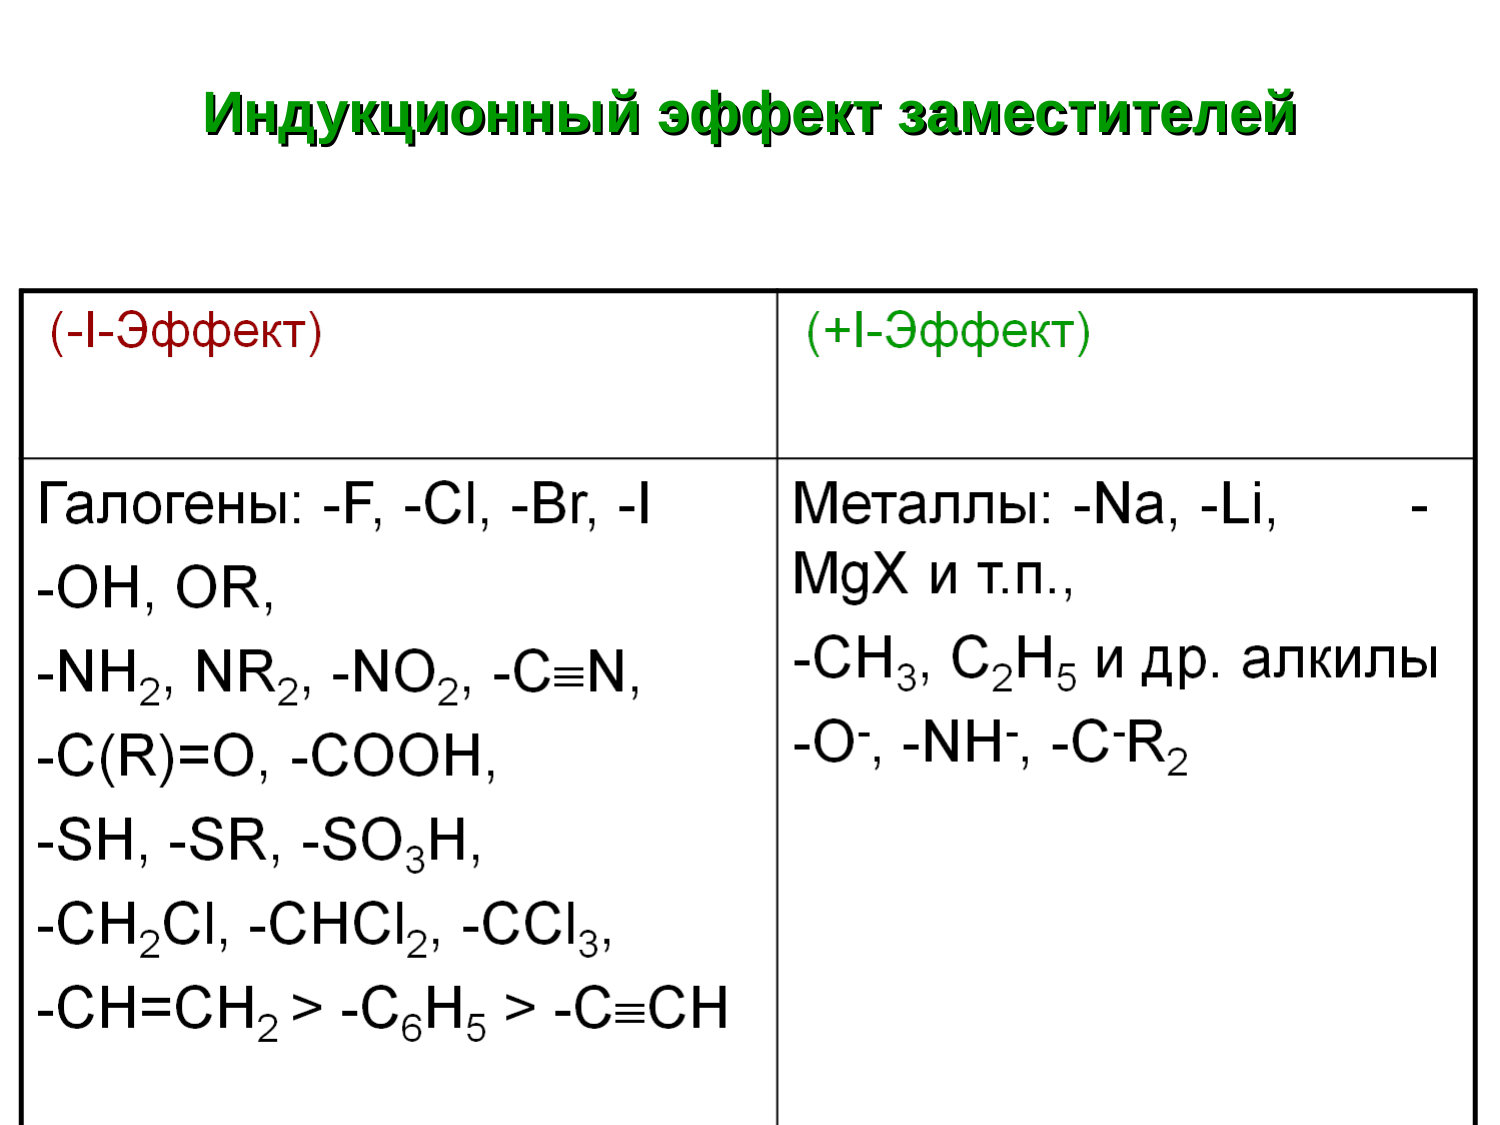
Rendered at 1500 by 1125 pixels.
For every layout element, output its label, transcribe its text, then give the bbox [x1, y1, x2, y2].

picture [0, 278, 1487, 1125]
title Индукционный эффект заместителей [75, 45, 1426, 173]
